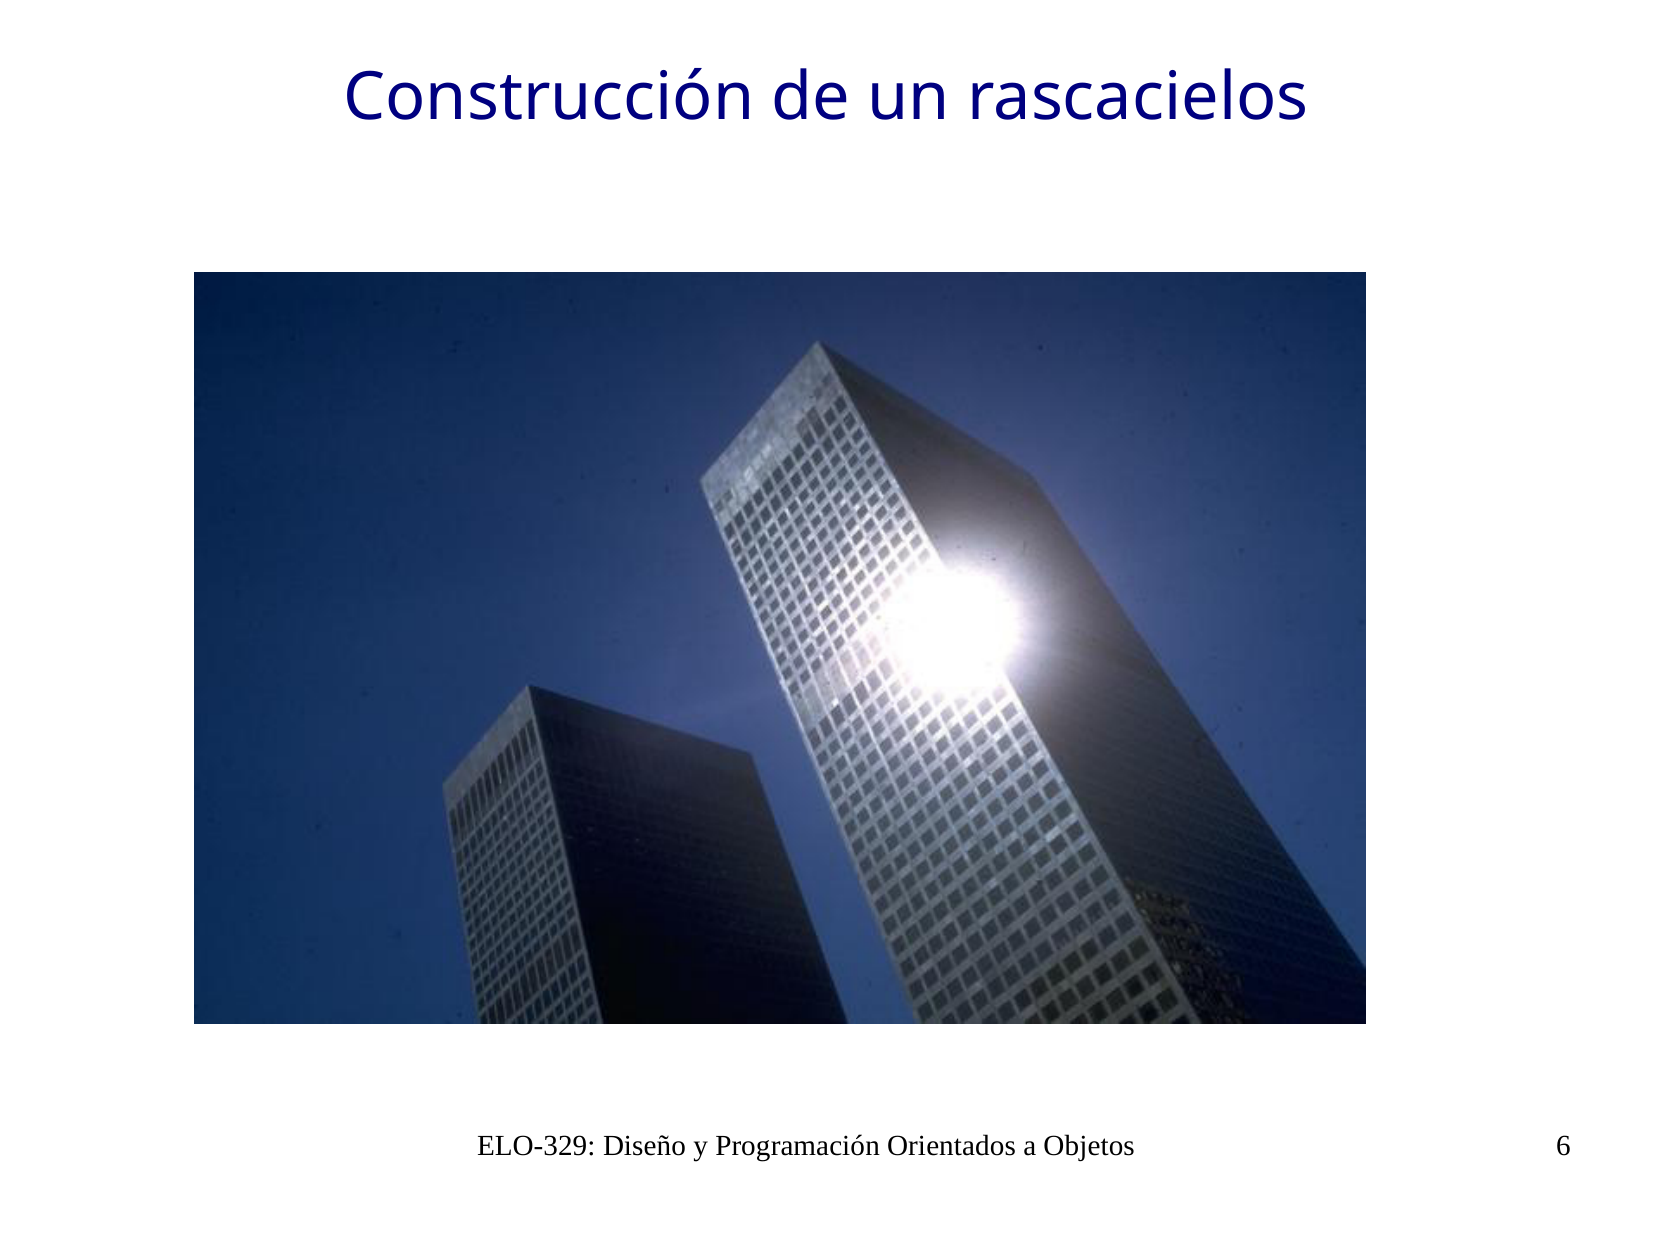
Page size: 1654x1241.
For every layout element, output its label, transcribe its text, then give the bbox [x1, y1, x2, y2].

picture [194, 272, 1366, 1024]
title Construcción de un rascacielos [82, 43, 1571, 145]
